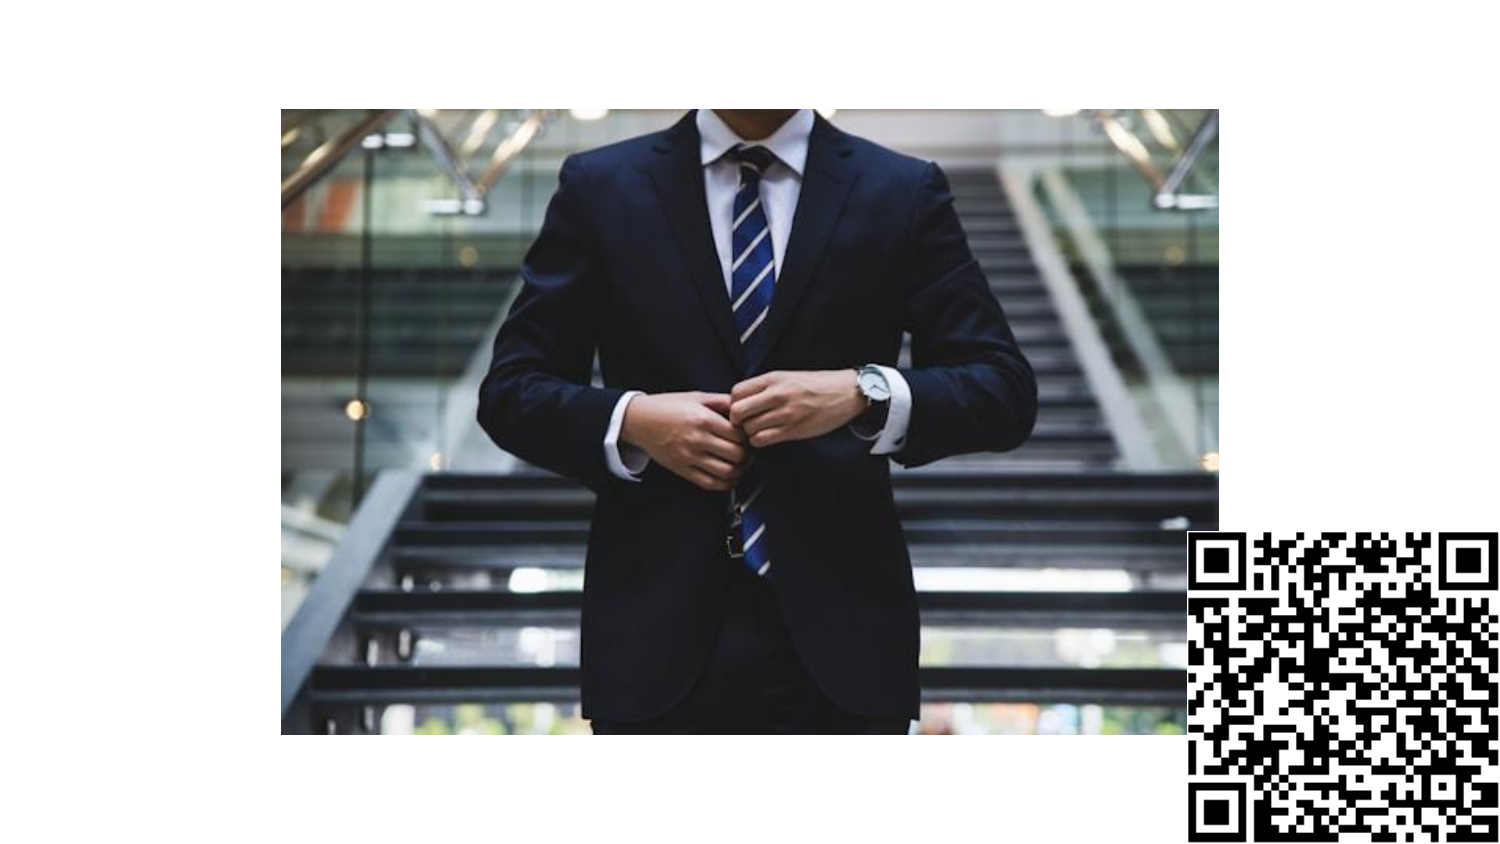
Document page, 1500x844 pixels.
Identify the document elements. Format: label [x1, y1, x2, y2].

picture [281, 109, 1500, 844]
